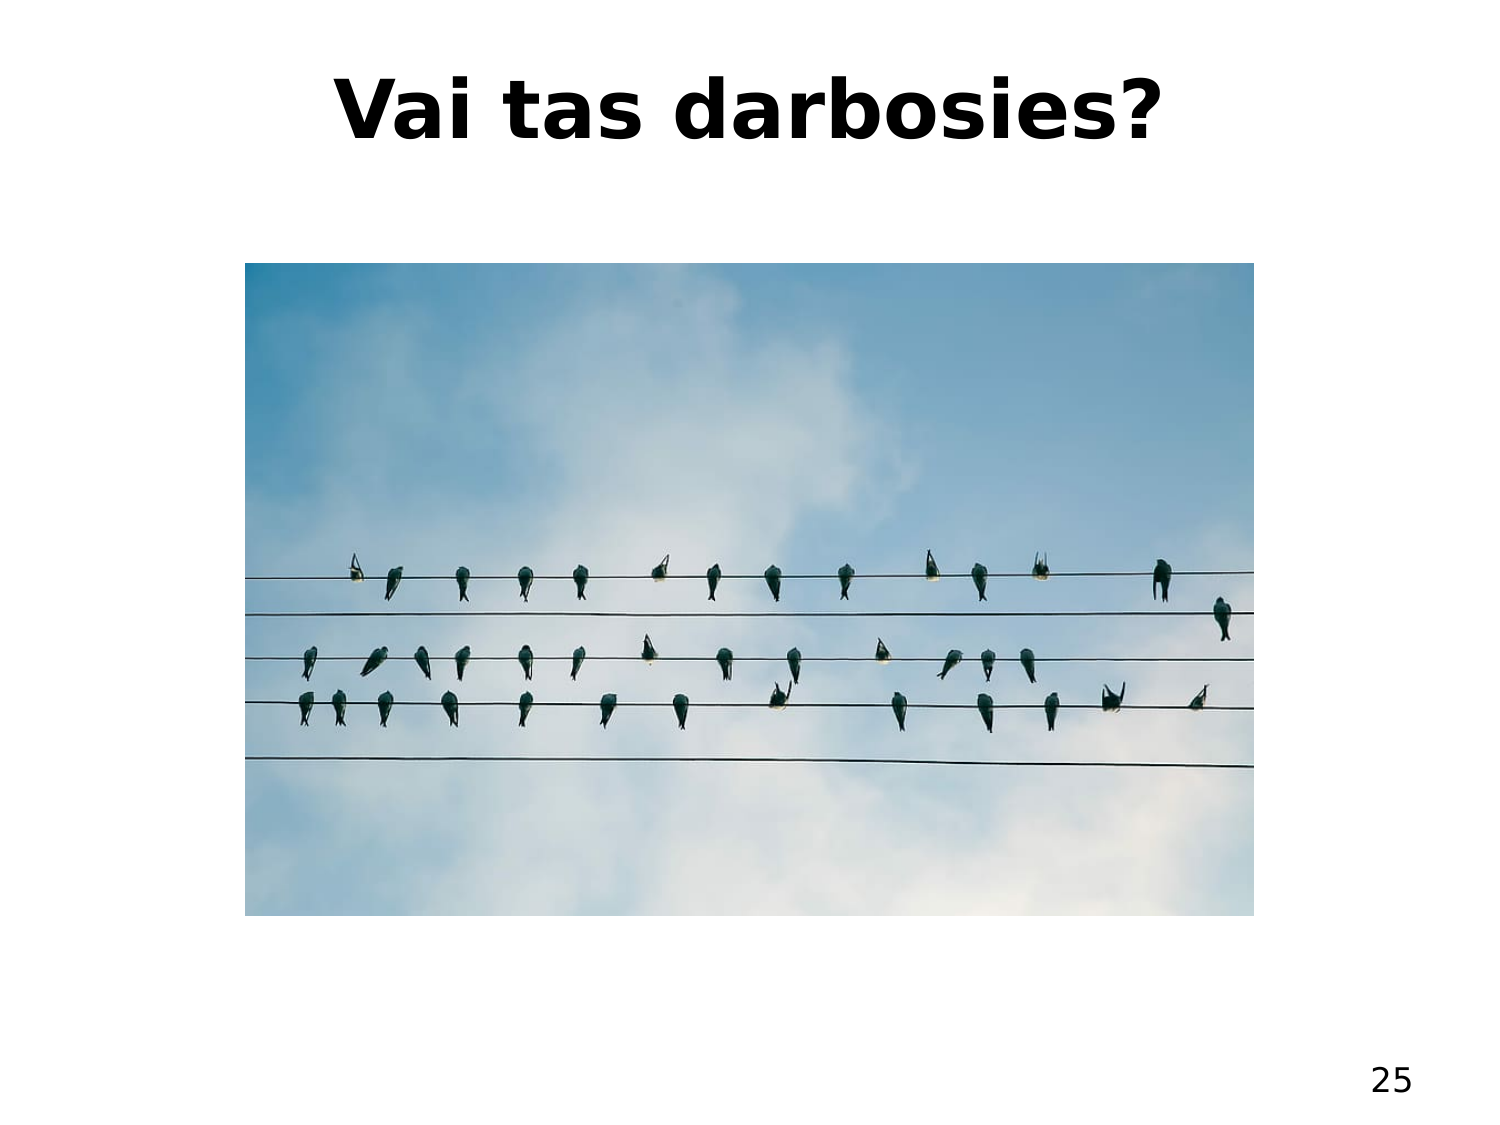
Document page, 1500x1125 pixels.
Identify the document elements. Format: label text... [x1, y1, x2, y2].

picture [245, 263, 1254, 916]
title Vai tas darbosies? [75, 44, 1425, 177]
